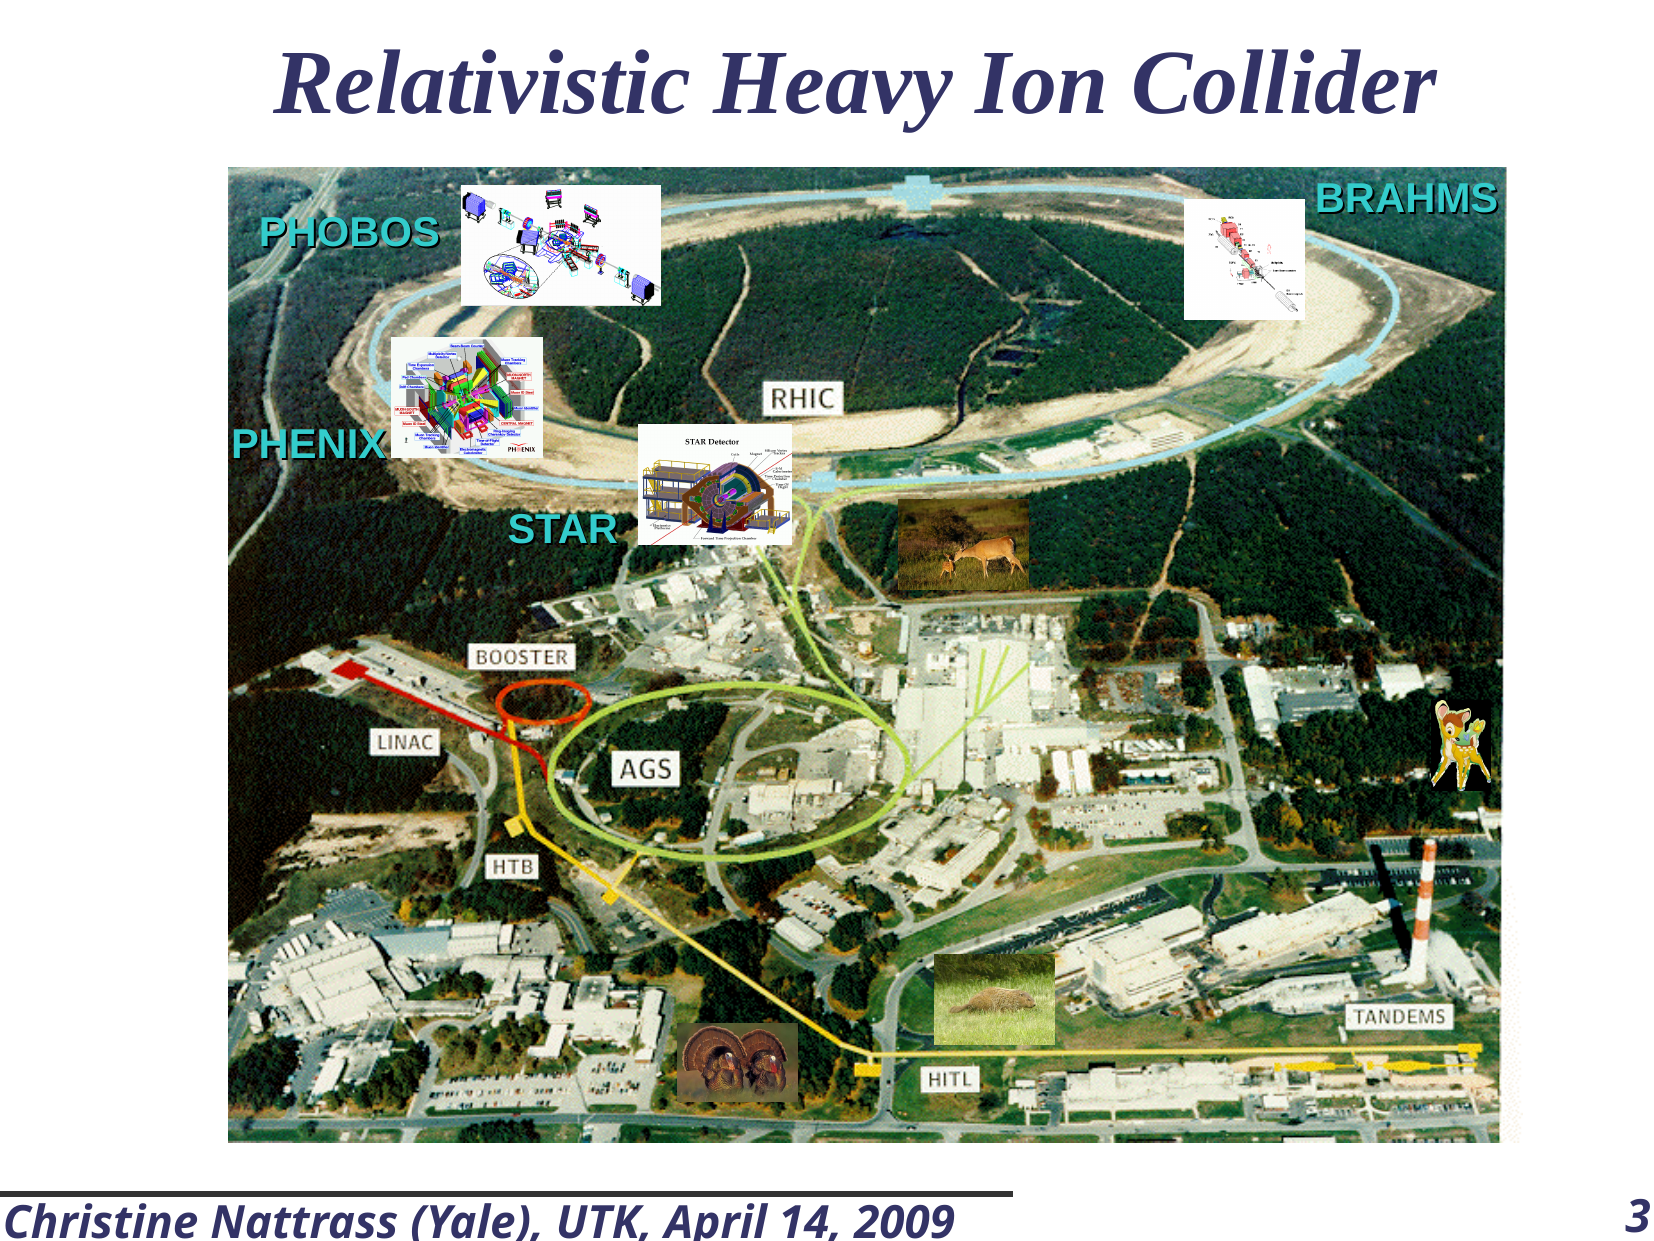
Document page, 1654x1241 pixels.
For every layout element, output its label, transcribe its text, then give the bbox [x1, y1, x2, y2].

text_box PHOBOS [243, 201, 456, 263]
text_box PHENIX [216, 413, 402, 476]
text_box BRAHMS [1299, 167, 1514, 230]
text_box STAR [492, 497, 634, 560]
title Relativistic Heavy Ion Collider [112, 0, 1601, 186]
picture [228, 167, 1523, 1143]
